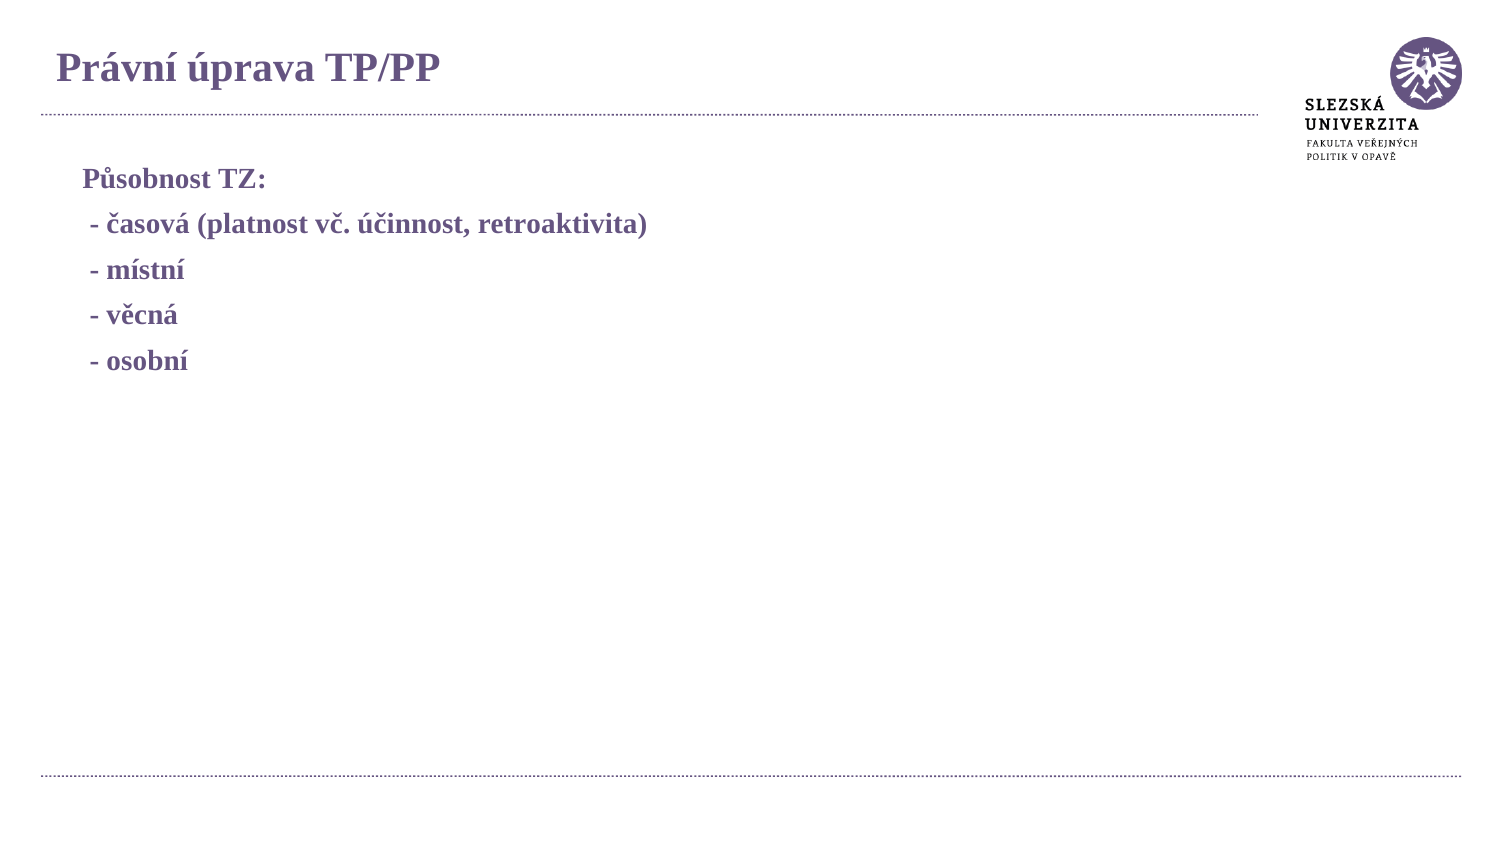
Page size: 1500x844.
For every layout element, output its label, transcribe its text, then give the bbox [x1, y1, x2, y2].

text_box Působnost TZ: - časová (platnost vč. účinnost, retroaktivita) - místní - věcná - osobní [67, 154, 1292, 746]
title Právní úprava TP/PP [41, 32, 984, 116]
